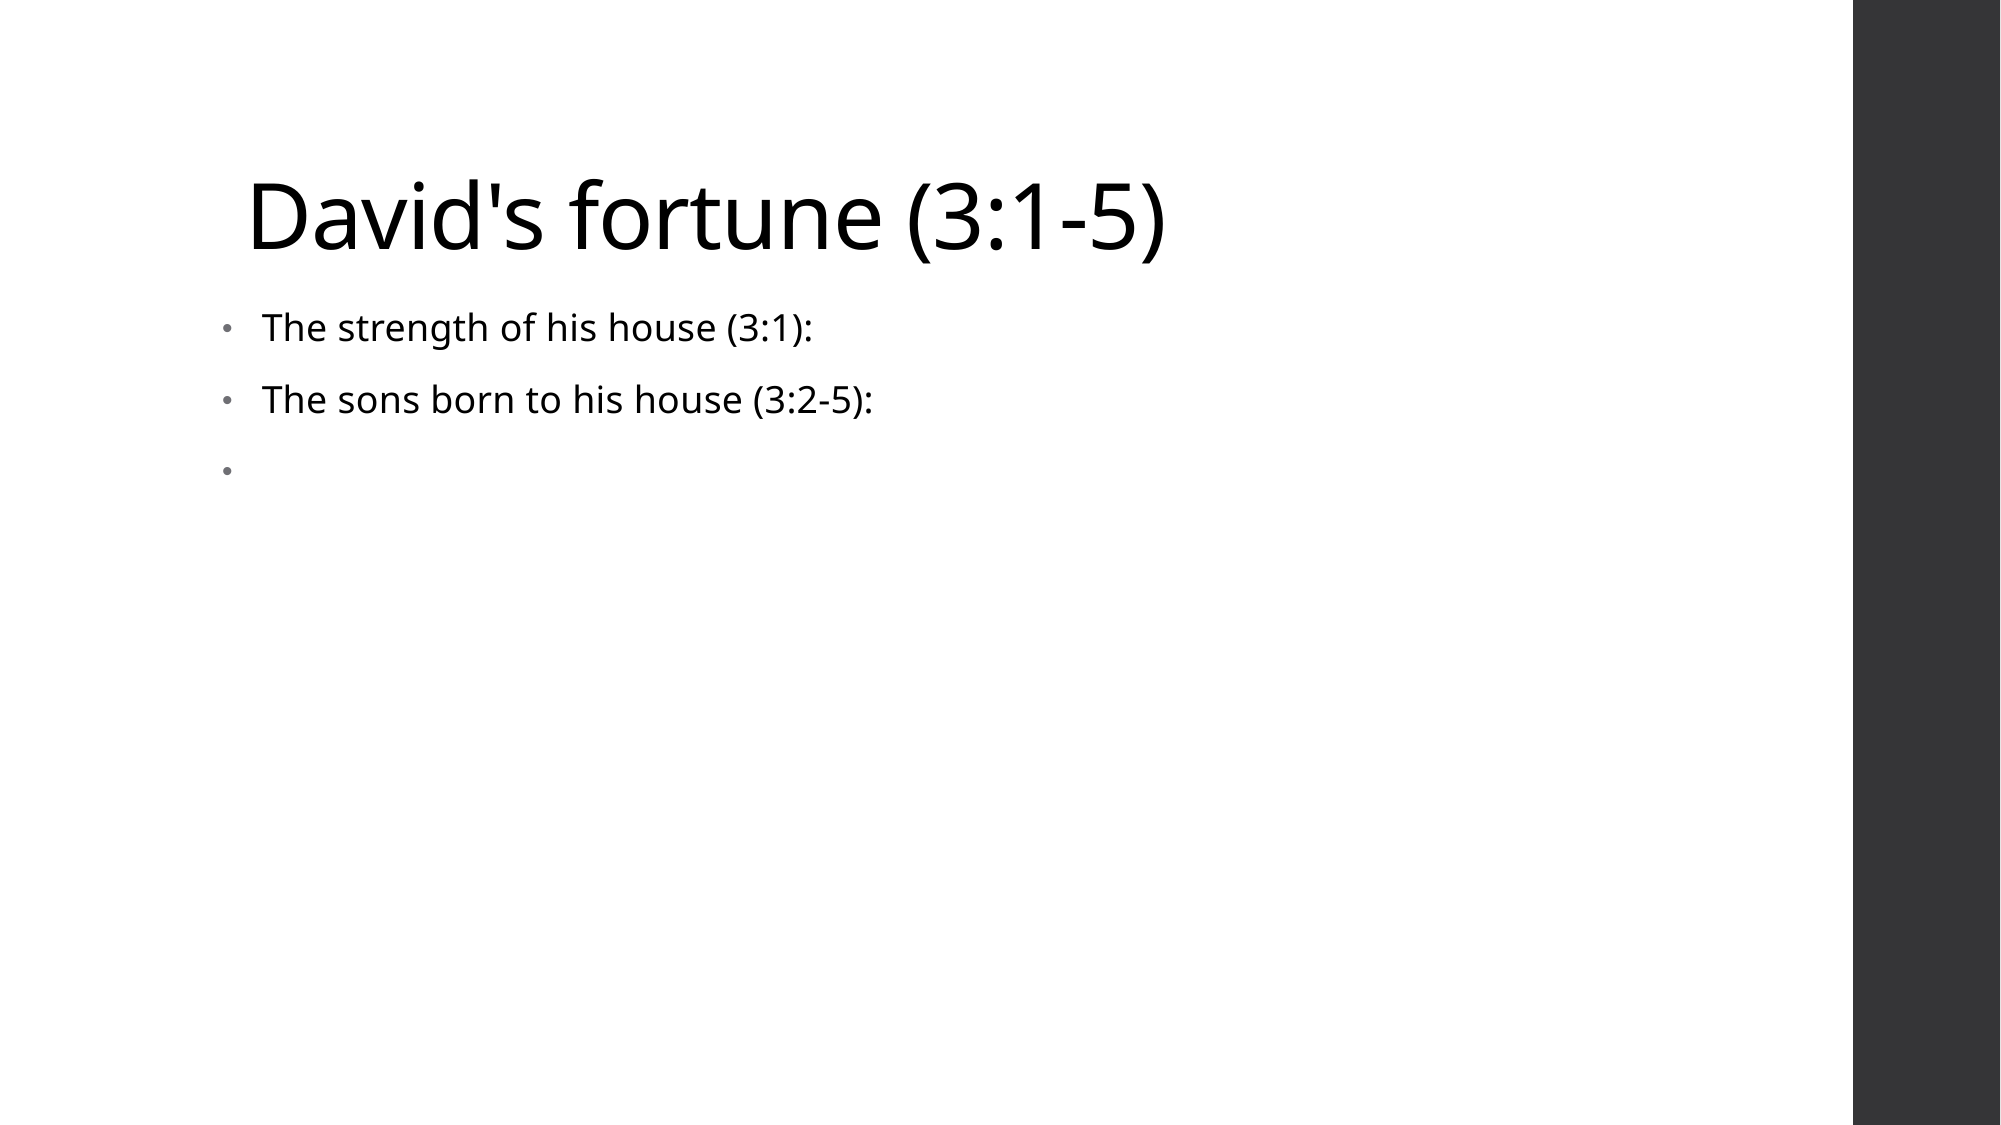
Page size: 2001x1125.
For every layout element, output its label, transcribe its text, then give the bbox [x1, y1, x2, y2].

title David's fortune (3:1-5) [206, 60, 1797, 278]
list The strength of his house (3:1): The sons born to his house (3:2-5): [206, 299, 1617, 1014]
